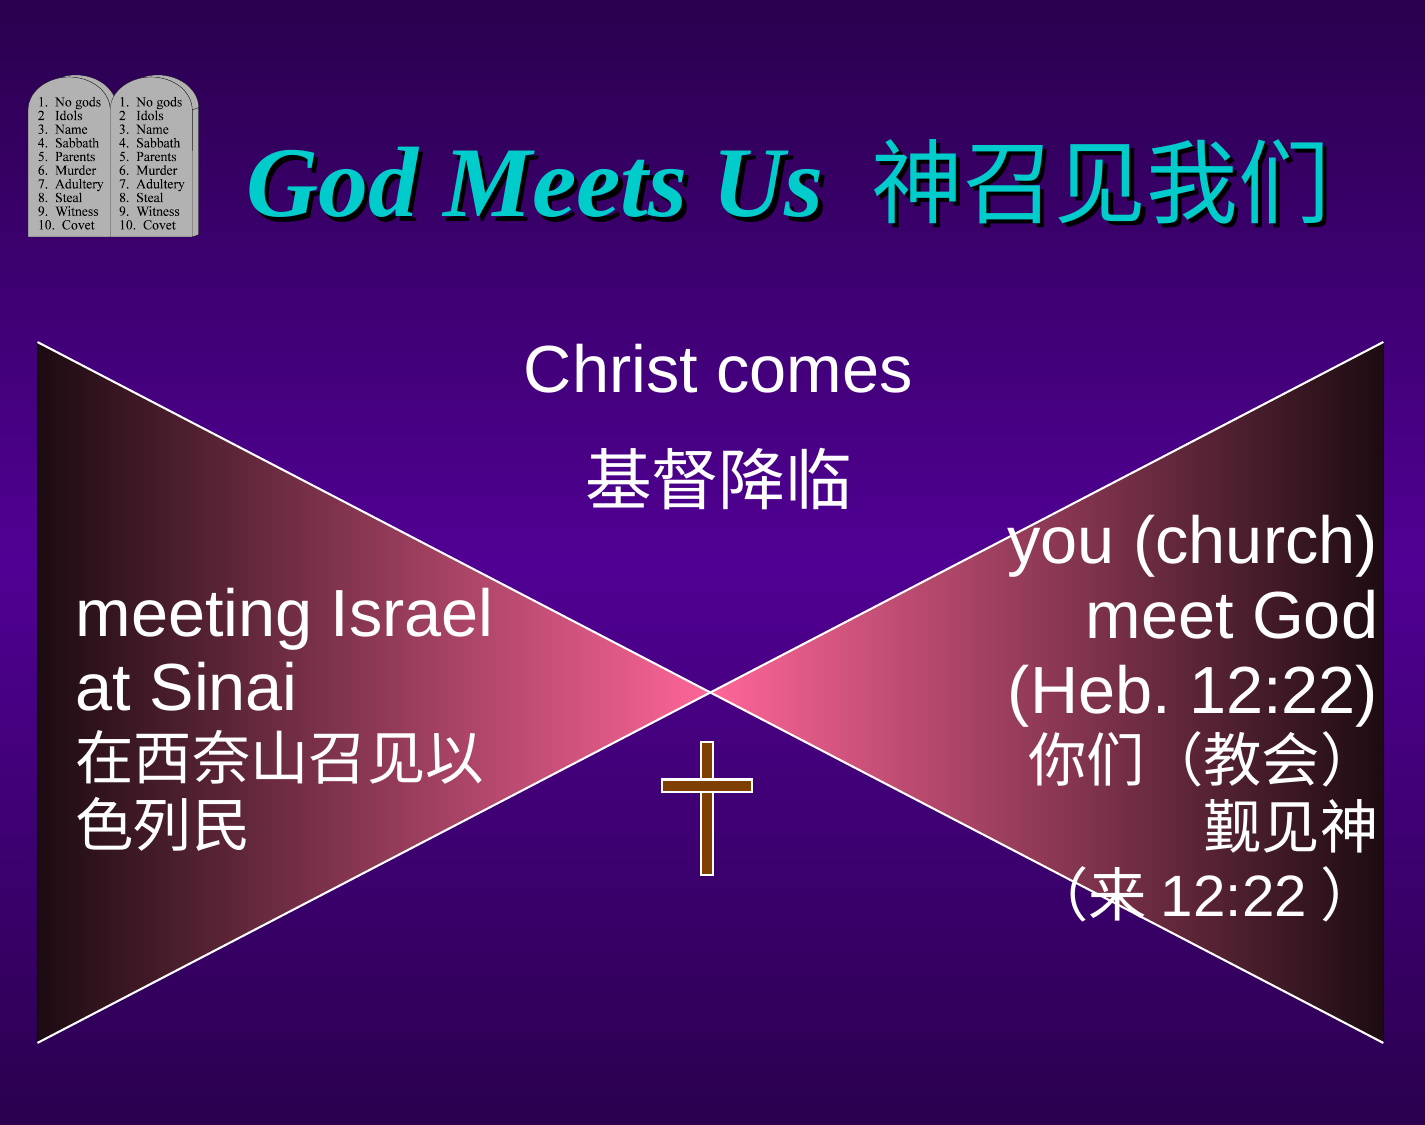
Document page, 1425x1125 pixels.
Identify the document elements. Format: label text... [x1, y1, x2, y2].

text_box [661, 741, 753, 875]
text_box you (church) meet God (Heb. 12:22) 你们（教会）觐见神 （来12:22） [974, 495, 1394, 939]
text_box [1094, 344, 1384, 495]
title God Meets Us 神召见我们 [231, 64, 1420, 301]
text_box [1188, 939, 1384, 1041]
text_box [714, 557, 974, 828]
text_box [37, 344, 467, 1041]
text_box meeting Israel at Sinai 在西奈山召见以色列民 [60, 568, 524, 869]
text_box Christ comes 基督降临 [483, 324, 954, 529]
text_box [524, 598, 707, 787]
